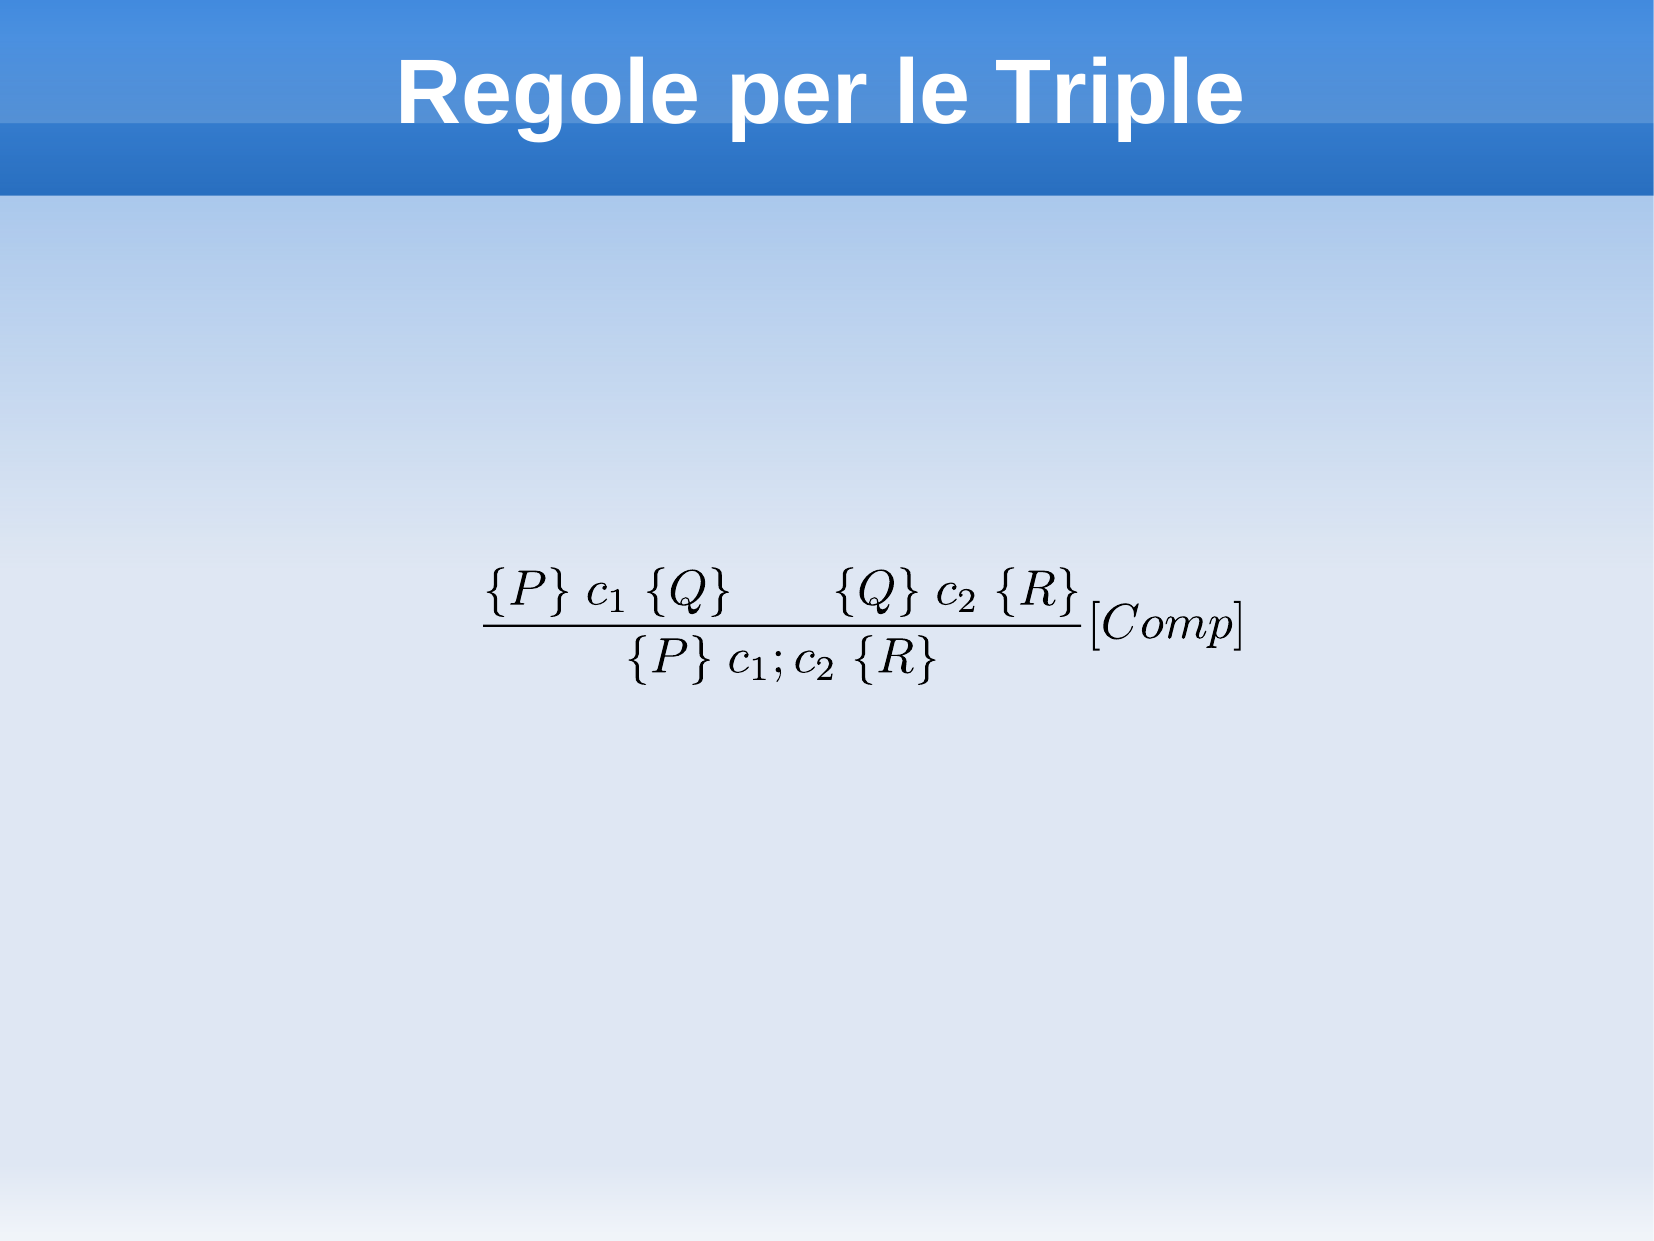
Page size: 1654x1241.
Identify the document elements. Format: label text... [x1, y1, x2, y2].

picture [0, 0, 1654, 1241]
title Regole per le Triple [76, 0, 1565, 188]
text_box [483, 567, 1247, 685]
